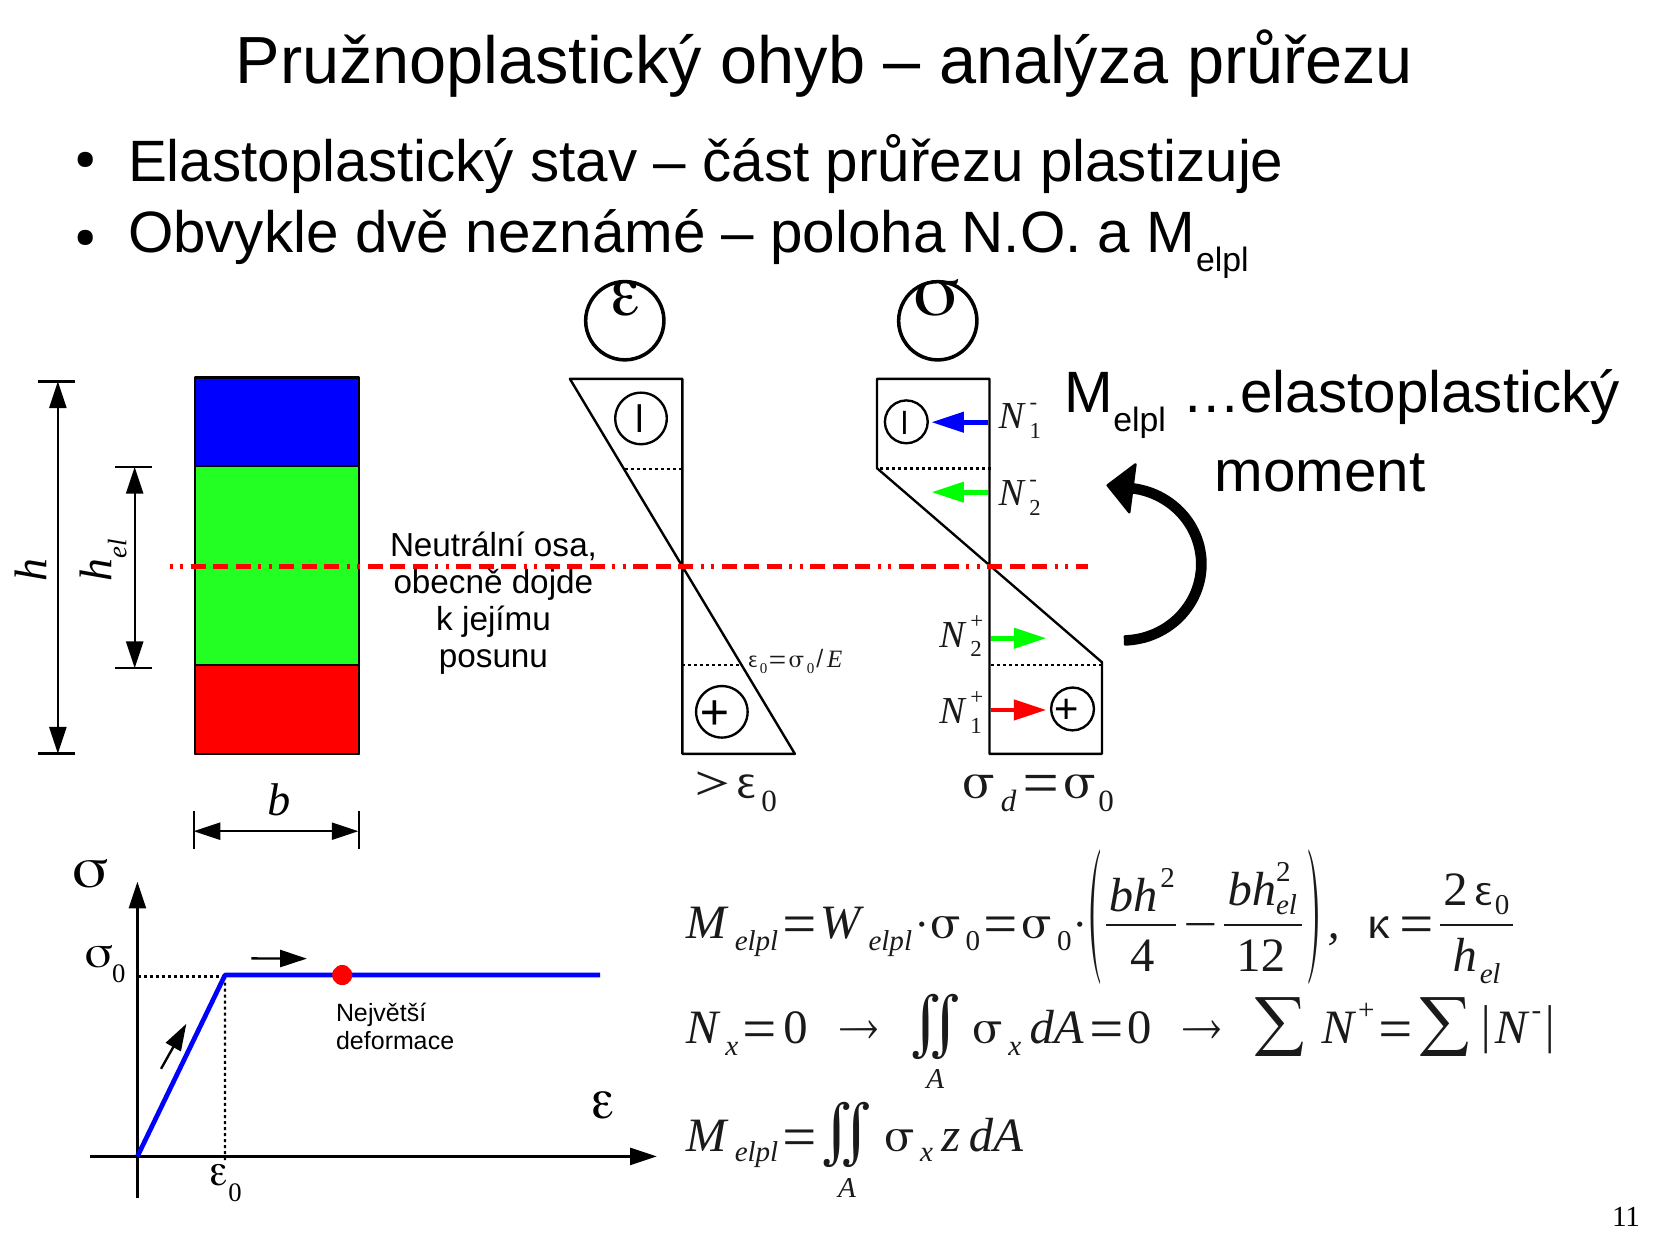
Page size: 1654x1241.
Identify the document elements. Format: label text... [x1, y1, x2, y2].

text_box e [595, 255, 685, 369]
text_box e [595, 284, 662, 358]
chart [981, 390, 1049, 444]
chart [738, 645, 849, 678]
chart [981, 467, 1049, 521]
text_box Melpl …elastoplastický moment [1050, 352, 1654, 525]
text_box s [901, 284, 975, 358]
chart [922, 685, 992, 739]
list Elastoplastický stav – část průřezu plastizuje Obvykle dvě neznámé – poloha N.O. a Melpl [57, 128, 1608, 303]
text_box – [870, 396, 937, 450]
text_box e [575, 1070, 664, 1162]
text_box s [57, 839, 123, 931]
text_box [195, 377, 360, 754]
chart [942, 753, 1128, 819]
text_box h [0, 521, 63, 597]
text_box Neutrální osa, obecně dojde k jejímu posunu [363, 518, 624, 699]
text_box – [599, 390, 677, 448]
text_box s0 [69, 928, 141, 1013]
chart [676, 753, 789, 819]
title Pružnoplastický ohyb – analýza průřezu [37, 8, 1613, 113]
text_box [332, 964, 353, 986]
text_box + [1035, 682, 1102, 737]
chart [664, 848, 1571, 1203]
text_box + [678, 683, 756, 743]
text_box Největší deformace [321, 991, 509, 1069]
text_box b [252, 767, 328, 838]
text_box s [898, 255, 988, 369]
text_box e0 [193, 1146, 257, 1231]
chart [922, 608, 992, 663]
text_box hel [63, 521, 144, 597]
text_box [1124, 525, 1206, 645]
